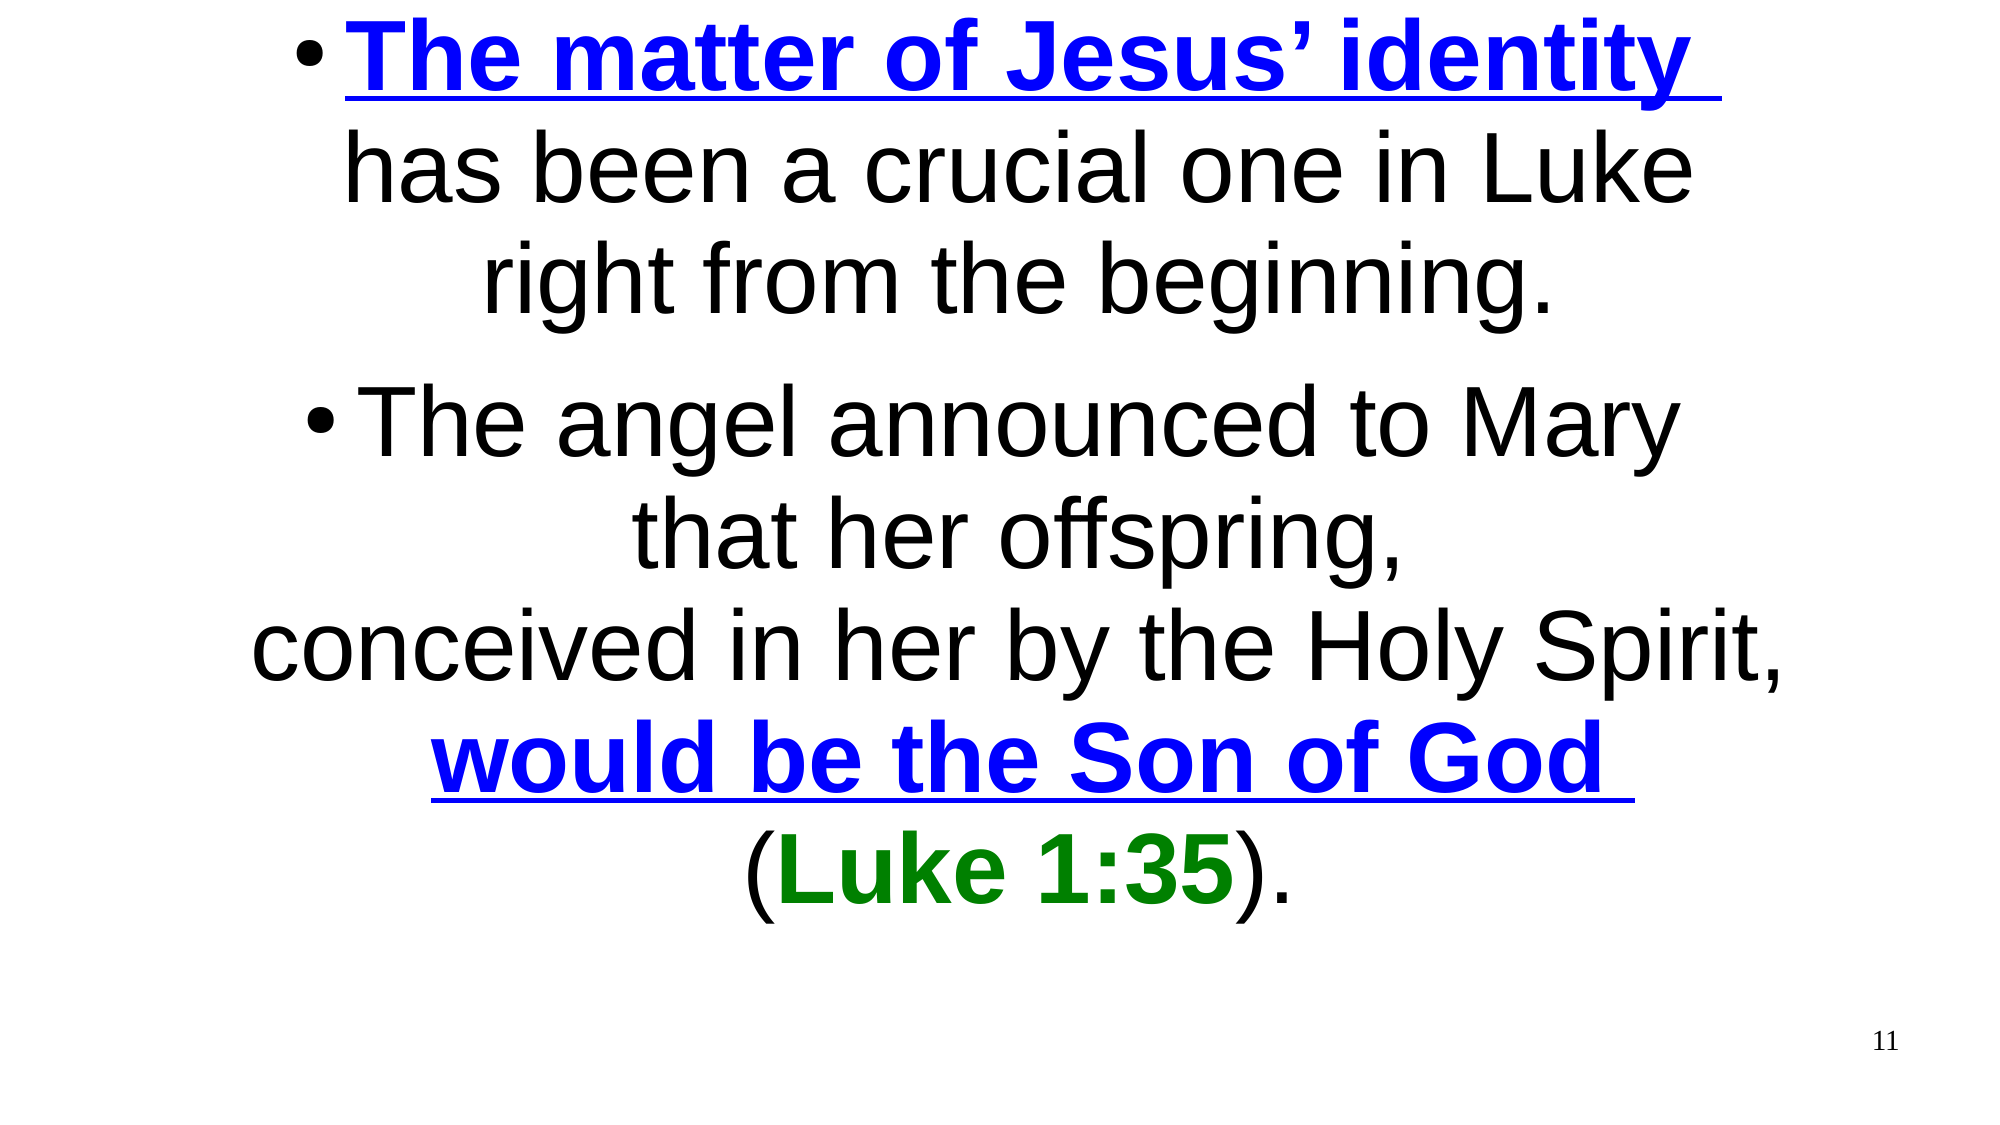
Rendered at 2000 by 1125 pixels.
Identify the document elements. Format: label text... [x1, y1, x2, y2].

list The matter of Jesus’ identity has been a crucial one in Luke right from the beginning. The angel announced to Mary that her offspring, conceived in her by the Holy Spirit, would be the Son of God (Luke 1:35). [0, 0, 1996, 1123]
